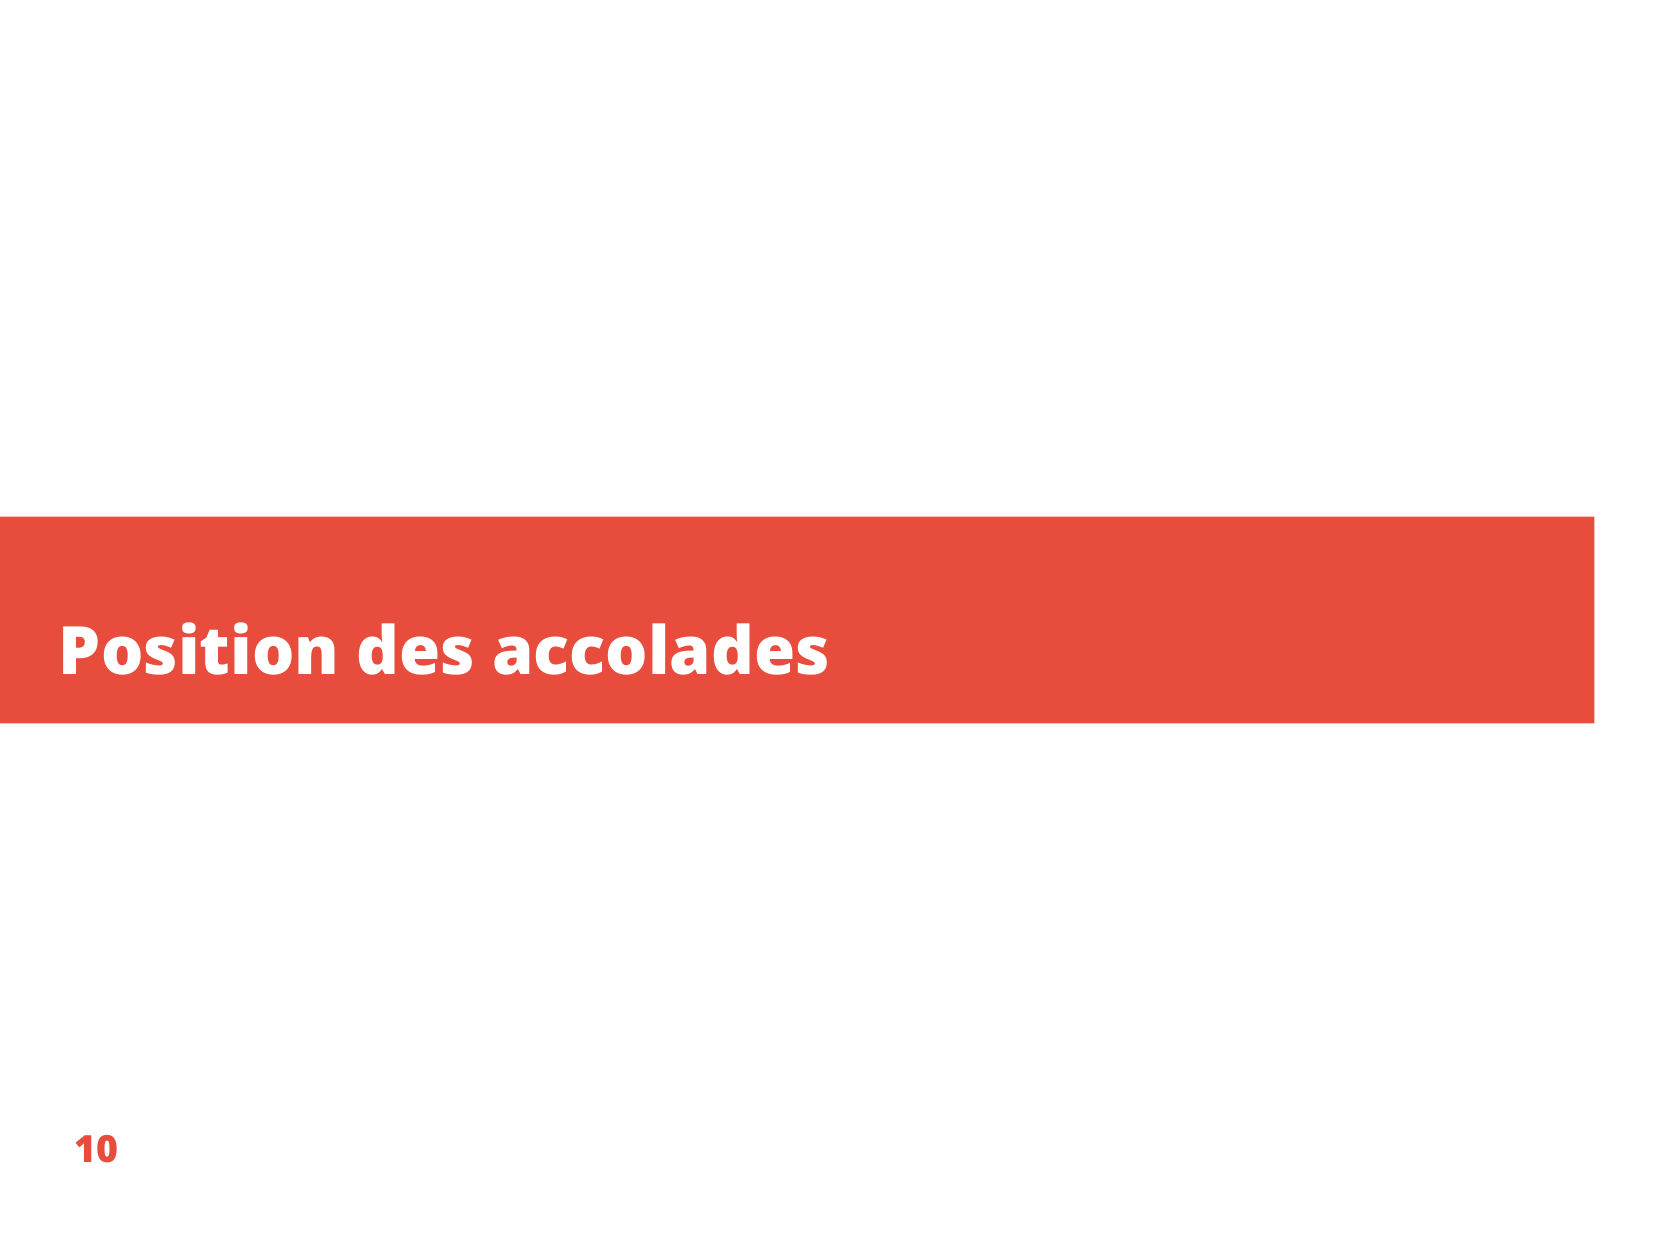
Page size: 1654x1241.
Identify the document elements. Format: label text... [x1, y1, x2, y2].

title Position des accolades [59, 546, 1595, 694]
